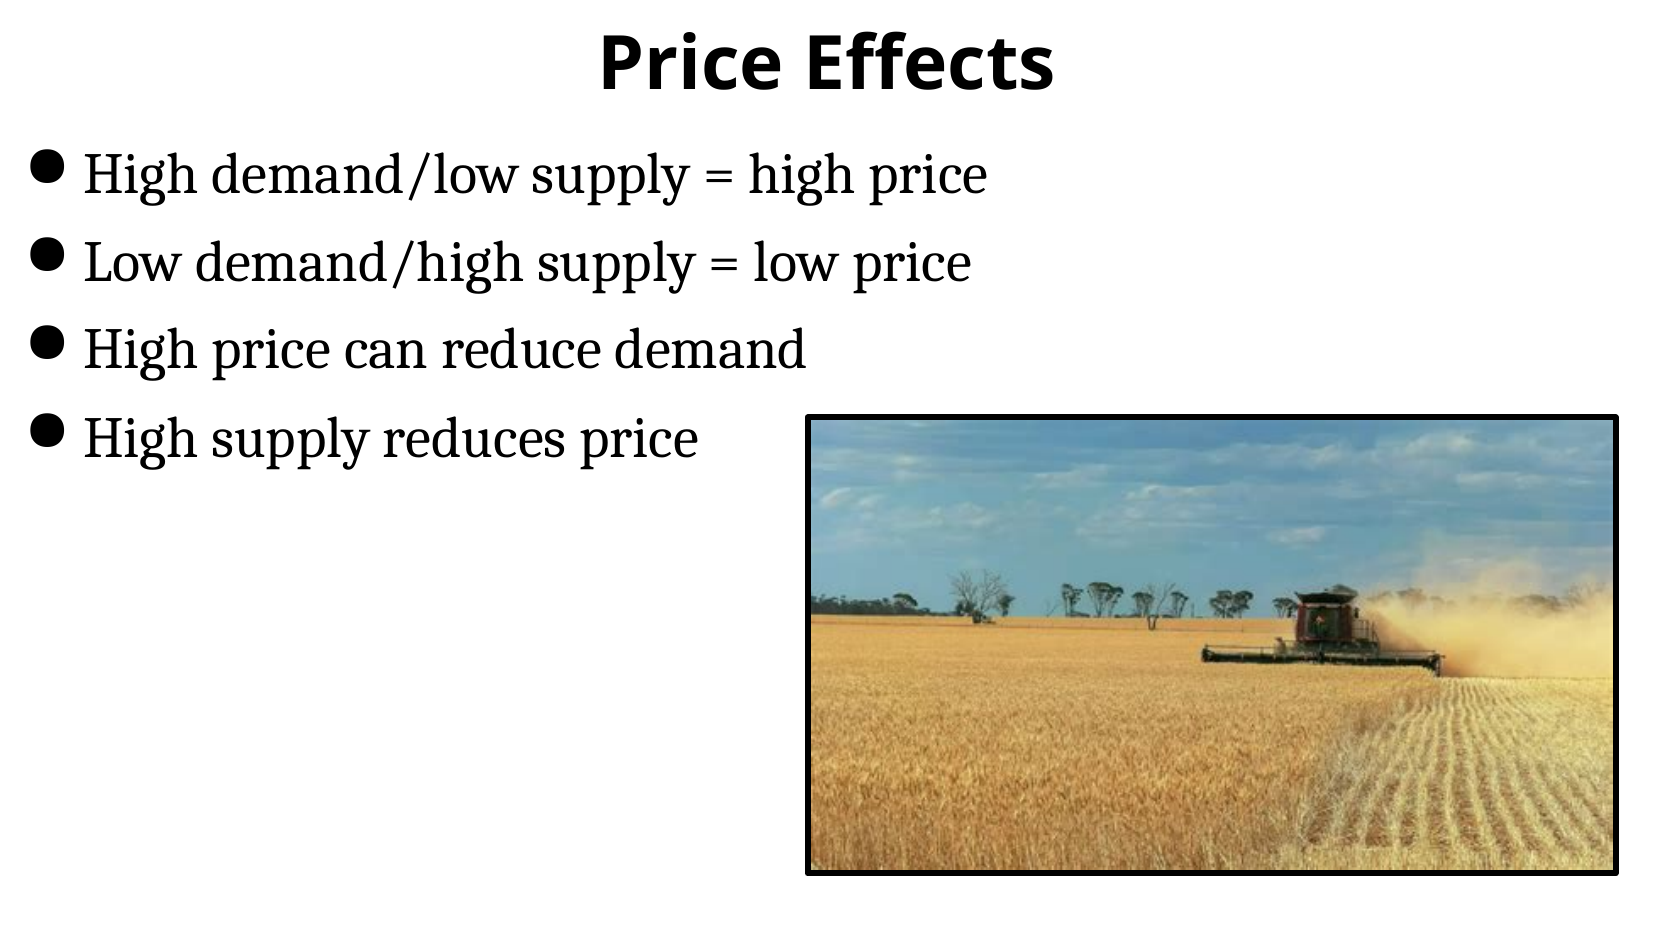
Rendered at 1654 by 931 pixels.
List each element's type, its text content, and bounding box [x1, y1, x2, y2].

text_box High demand/low supply = high price Low demand/high supply = low price High price can reduce demand High supply reduces price [7, 67, 1592, 740]
title Price Effects [0, 11, 1654, 119]
picture [810, 420, 1613, 871]
